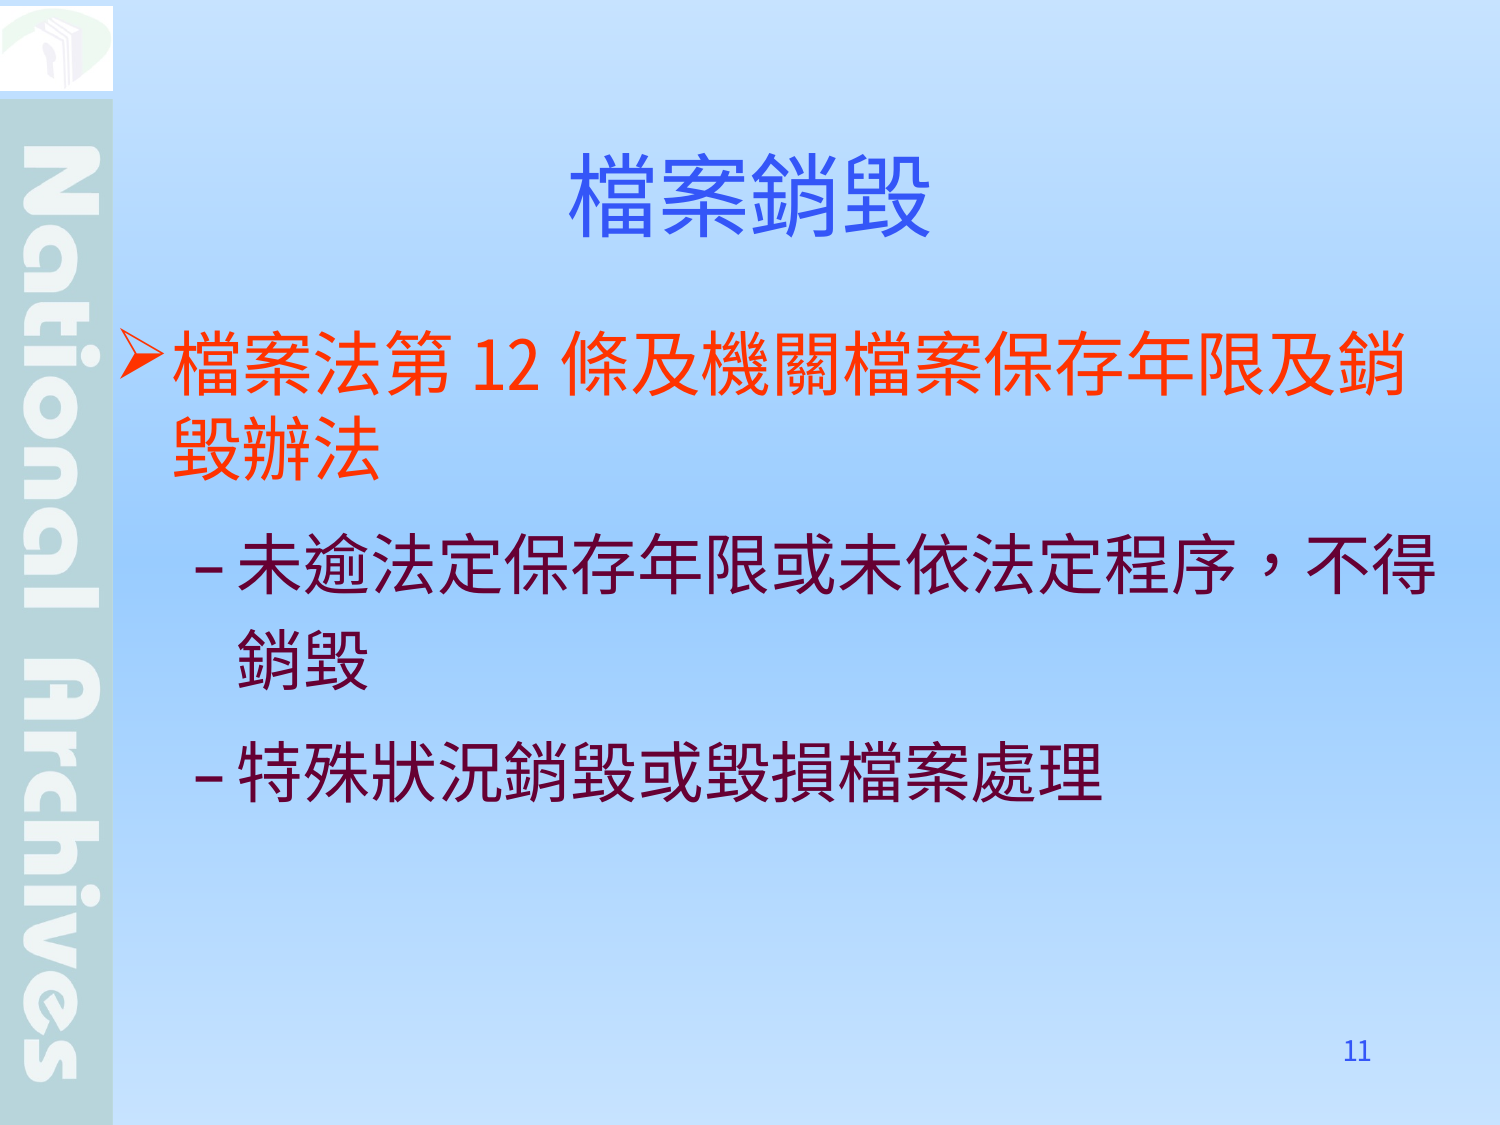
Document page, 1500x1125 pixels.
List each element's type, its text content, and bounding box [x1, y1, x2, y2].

list 檔案法第12條及機關檔案保存年限及銷毀辦法 未逾法定保存年限或未依法定程序，不得銷毀 特殊狀況銷毀或毀損檔案處理 [99, 312, 1463, 988]
picture [0, 6, 113, 91]
text_box <編號> [1074, 1025, 1388, 1101]
title 檔案銷毀 [112, 99, 1388, 288]
picture [0, 99, 113, 1125]
